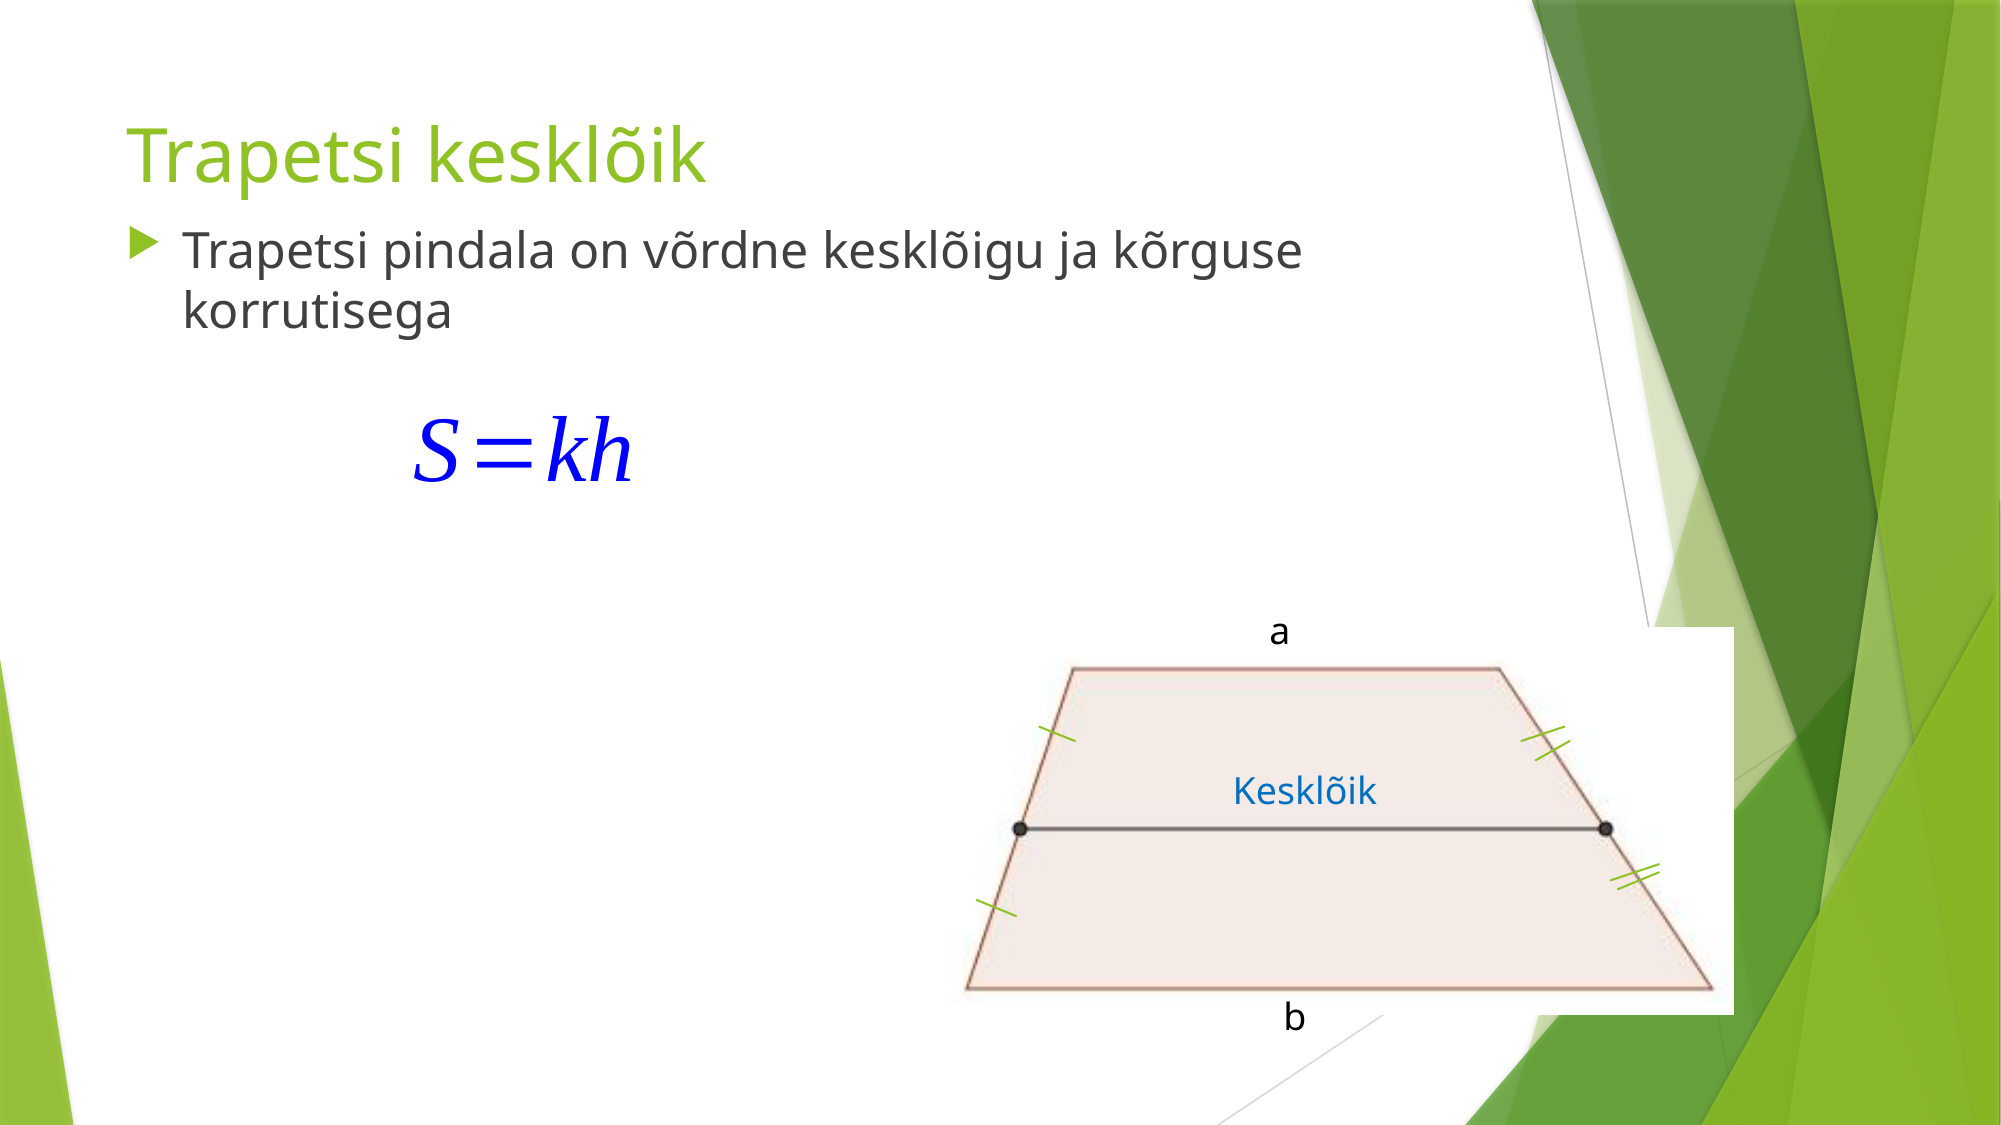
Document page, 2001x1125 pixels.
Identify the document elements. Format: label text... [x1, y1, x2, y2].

text_box b [1268, 985, 1321, 1046]
picture [946, 627, 1734, 1015]
text_box Kesklõik [1218, 760, 1393, 821]
title Trapetsi kesklõik [111, 100, 1522, 210]
chart [396, 398, 650, 502]
text_box a [1254, 599, 1306, 660]
list Trapetsi pindala on võrdne kesklõigu ja kõrguse korrutisega [111, 210, 1522, 848]
